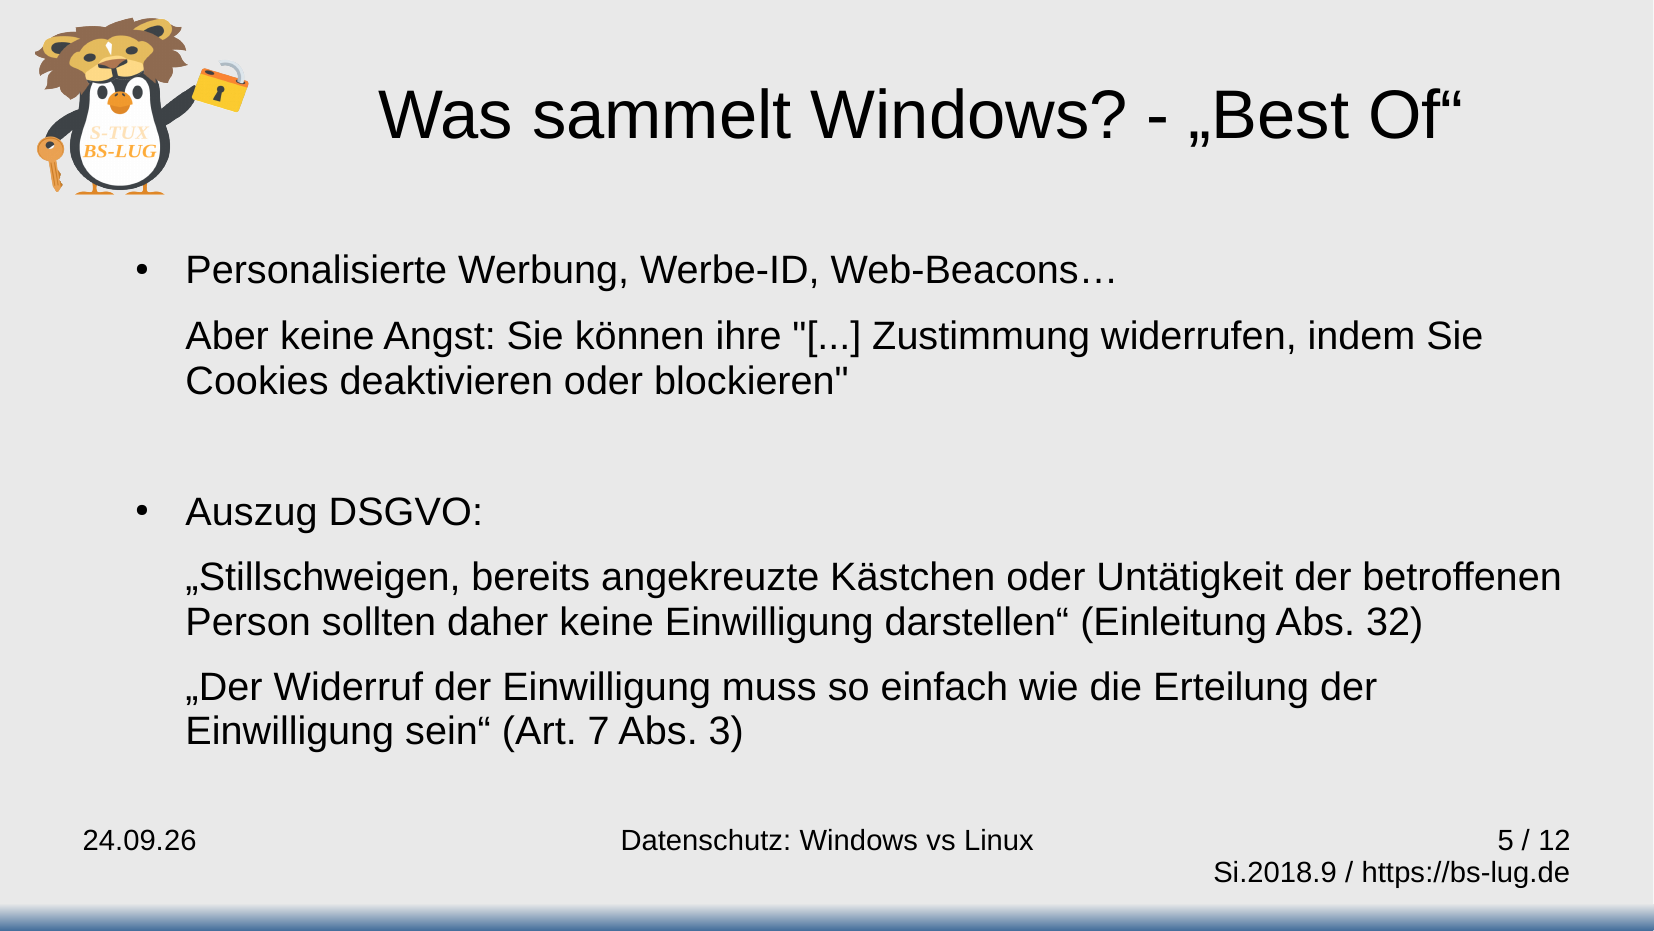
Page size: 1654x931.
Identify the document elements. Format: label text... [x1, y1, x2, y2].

picture [35, 17, 249, 211]
title Was sammelt Windows? - „Best Of“ [271, 37, 1571, 193]
list Personalisierte Werbung, Werbe-ID, Web-Beacons… Aber keine Angst: Sie können ihre "[...] Zustimmung widerrufen, indem Sie Cookies deaktivieren oder blockieren" Auszug DSGVO: „Stillschweigen, bereits angekreuzte Kästchen oder Untätigkeit der betroffenen Person sollten daher keine Einwilligung darstellen“ (Einleitung Abs. 32) „Der Widerruf der Einwilligung muss so einfach wie die Erteilung der Einwilligung sein“ (Art. 7 Abs. 3) [118, 248, 1571, 758]
